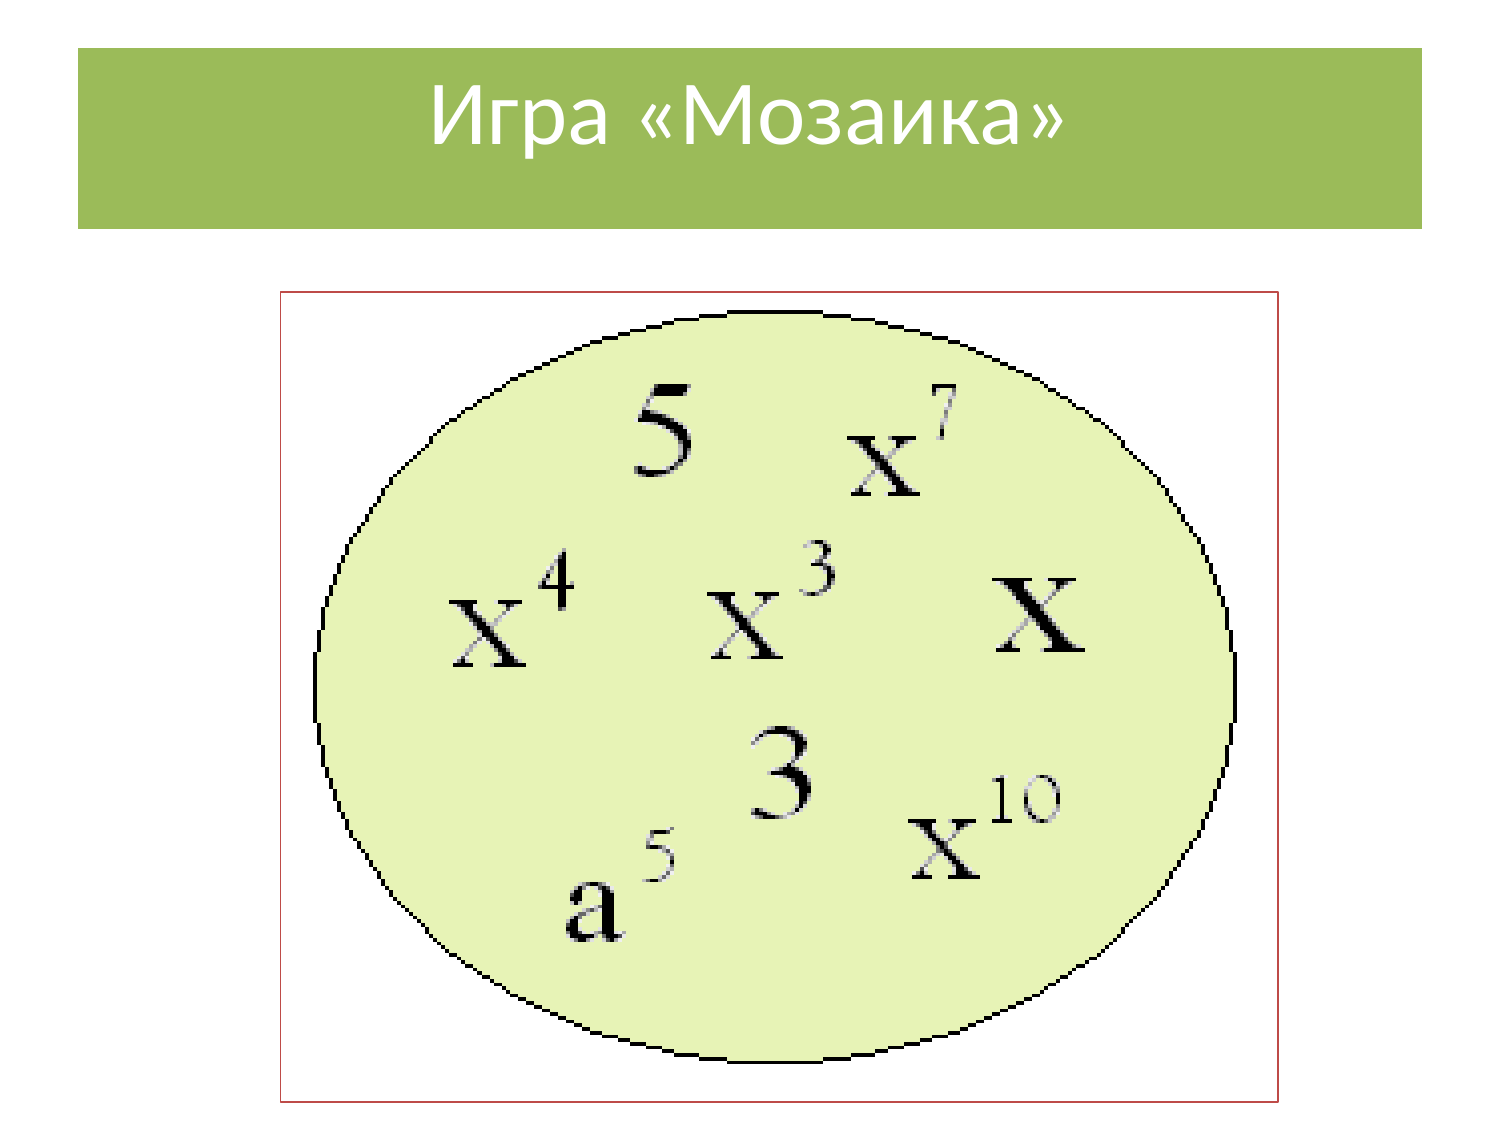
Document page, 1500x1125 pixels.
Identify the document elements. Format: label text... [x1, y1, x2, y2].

title Игра «Мозаика» [75, 45, 1425, 233]
picture [281, 292, 1278, 1102]
